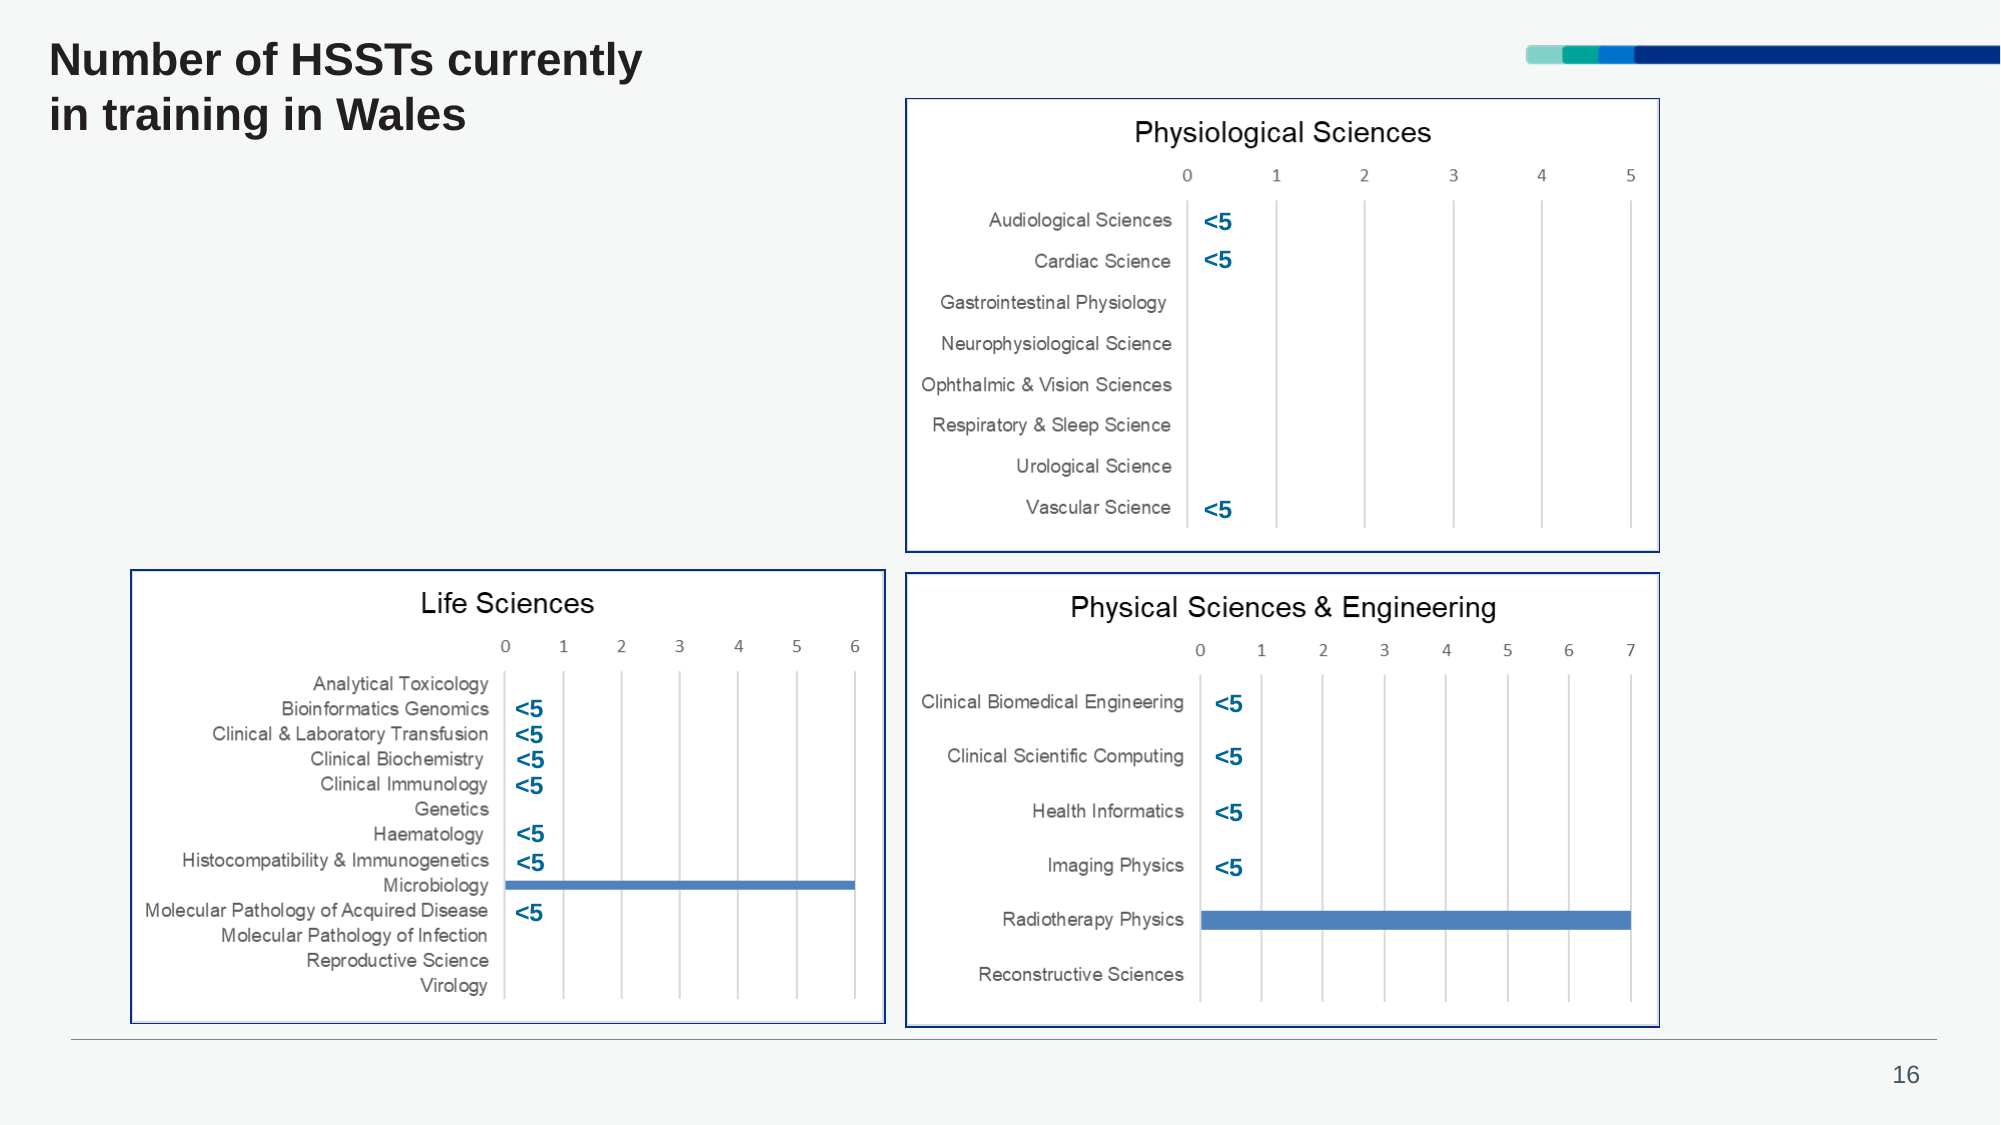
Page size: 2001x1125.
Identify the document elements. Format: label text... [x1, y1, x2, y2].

text_box <5 [489, 681, 570, 734]
text_box <5 [1178, 482, 1258, 535]
text_box <5 [1178, 194, 1258, 247]
text_box <5 [1189, 785, 1270, 838]
picture [906, 99, 1659, 552]
text_box <5 [1189, 676, 1270, 729]
text_box <5 [490, 859, 571, 887]
text_box <5 [1178, 247, 1258, 285]
text_box <5 [489, 734, 570, 758]
picture [131, 570, 884, 1023]
text_box <5 [490, 806, 571, 859]
text_box <5 [489, 885, 570, 937]
picture [906, 573, 1659, 1027]
text_box <5 [489, 758, 570, 811]
text_box Number of HSSTs currently in training in Wales [33, 22, 684, 149]
text_box <5 [1189, 729, 1270, 782]
text_box <5 [1189, 840, 1270, 893]
